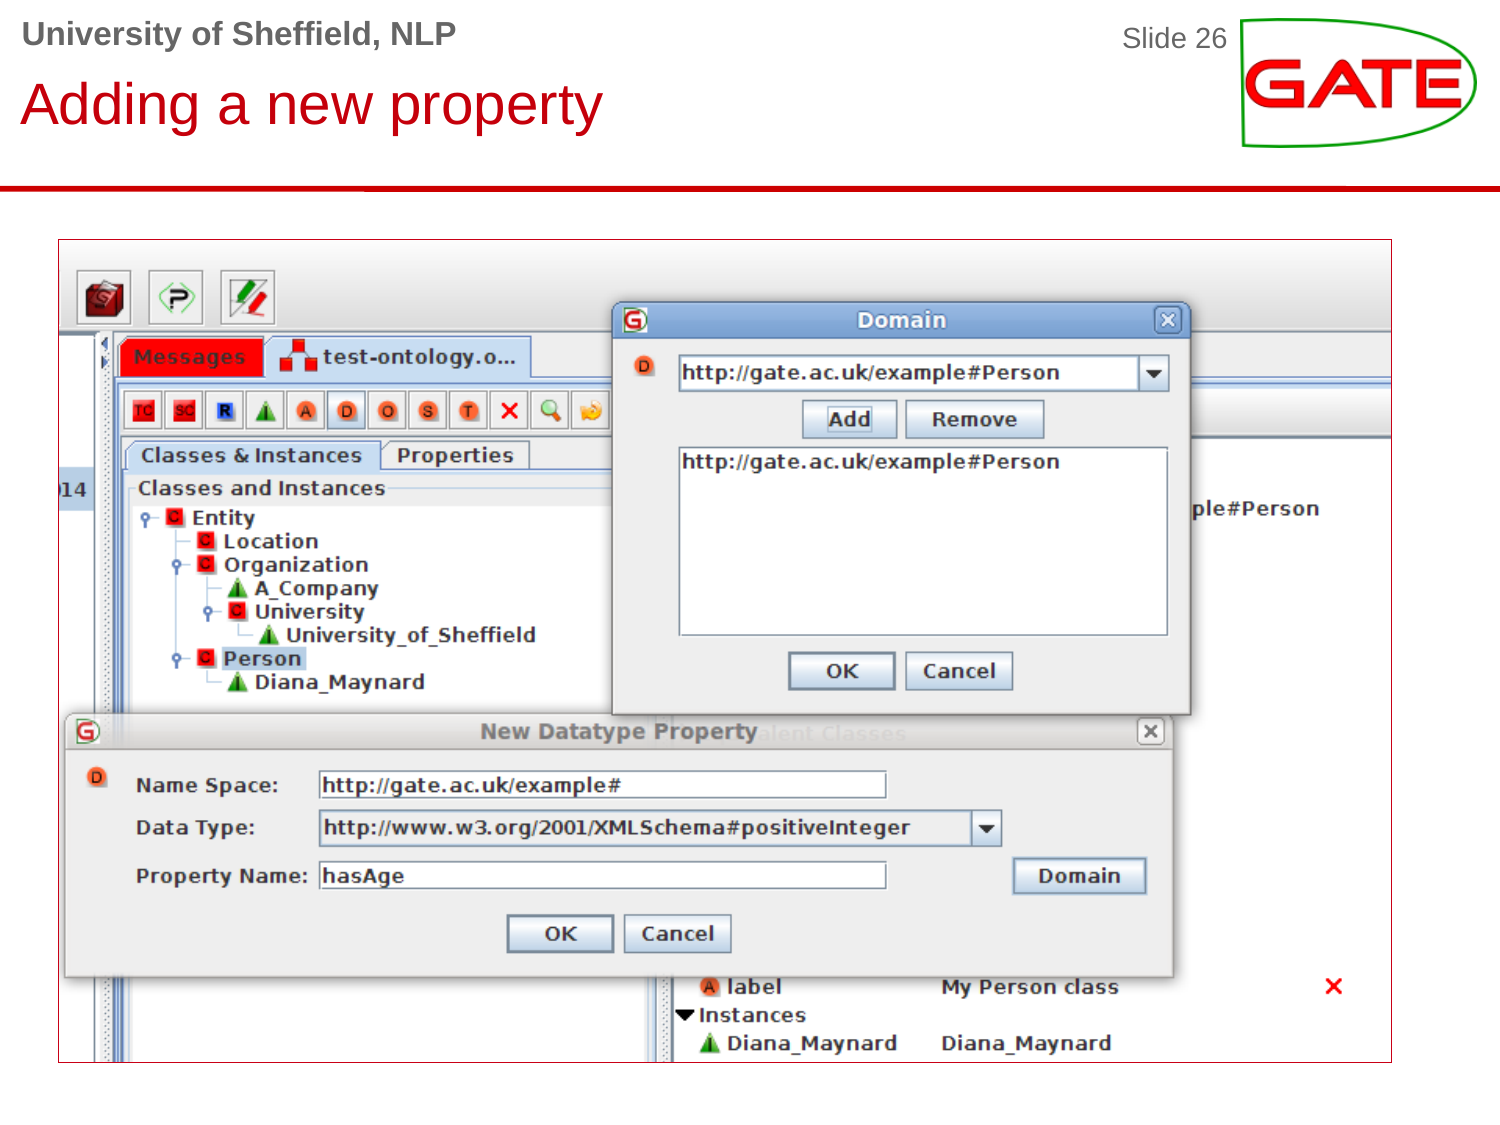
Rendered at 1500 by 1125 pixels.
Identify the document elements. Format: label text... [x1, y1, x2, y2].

picture [1240, 18, 1477, 148]
picture [58, 239, 1392, 1063]
title Adding a new property [20, 44, 1240, 166]
